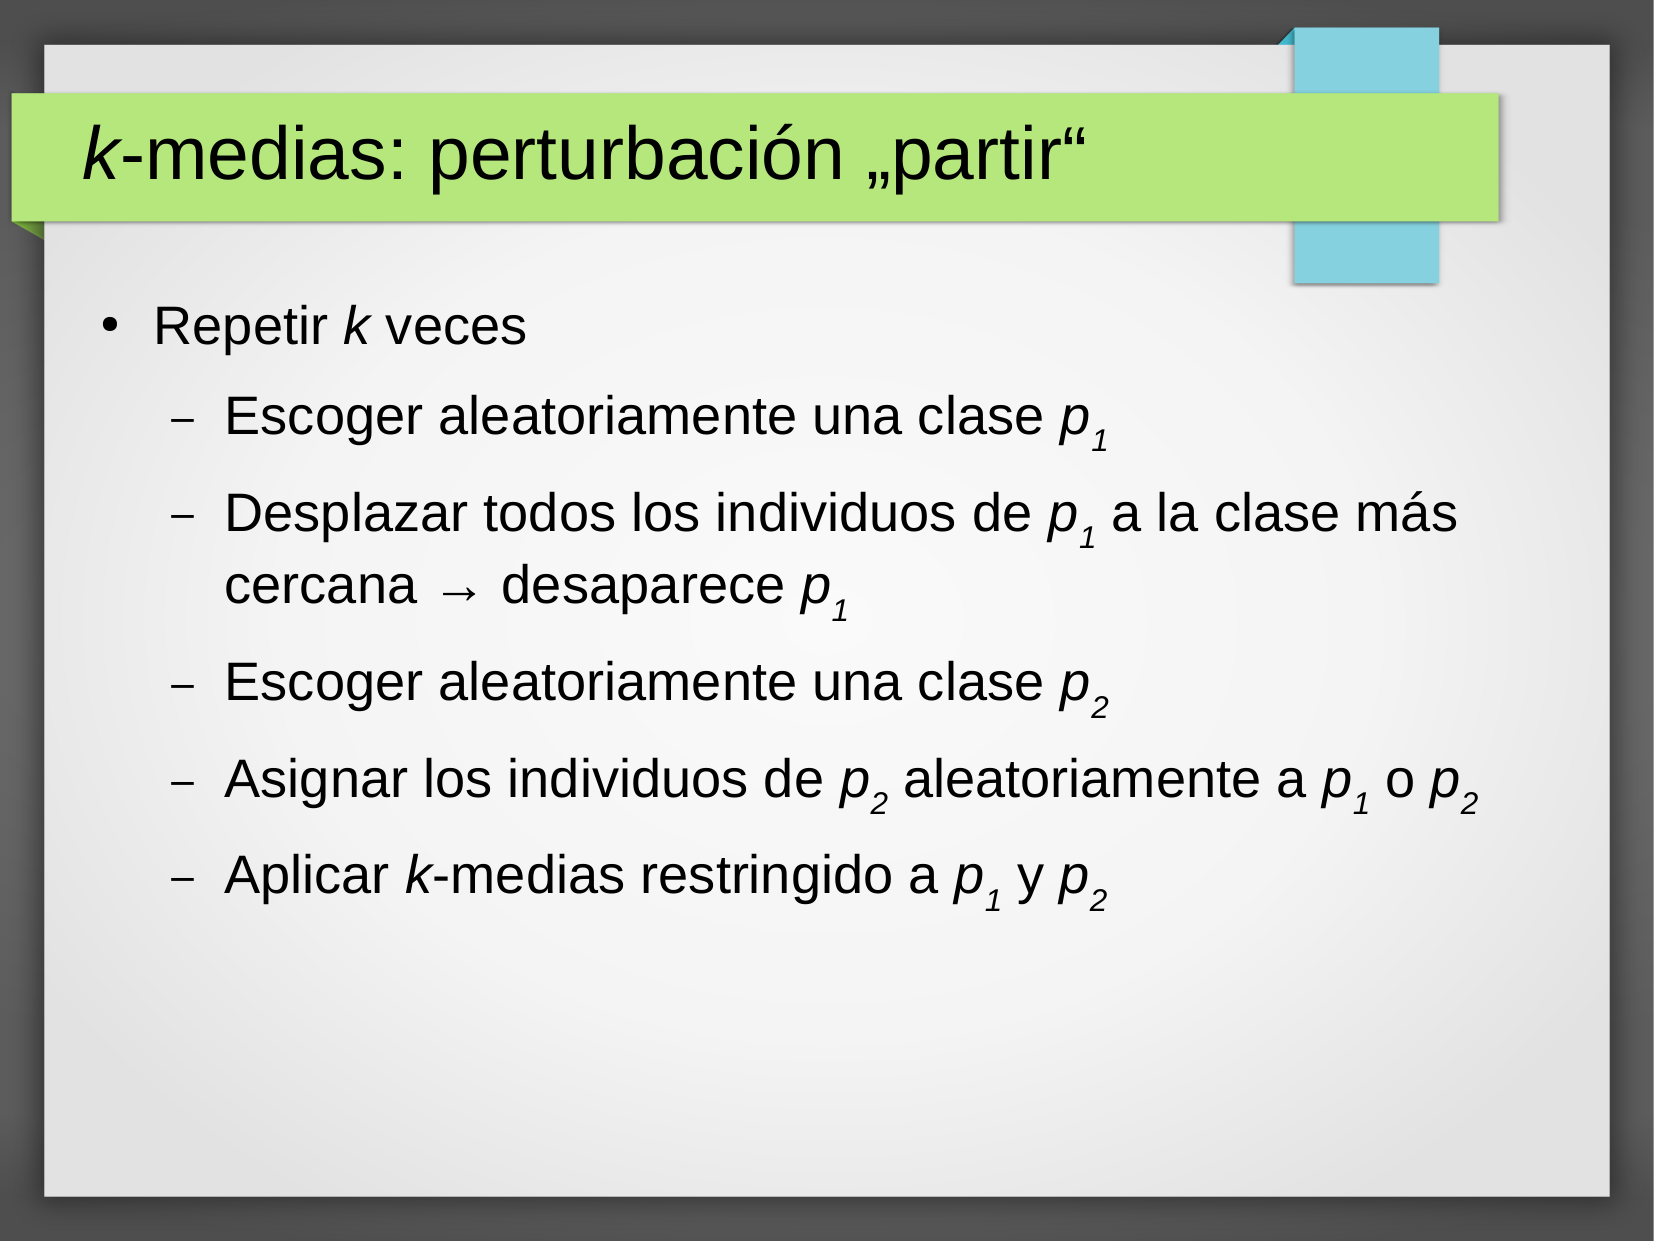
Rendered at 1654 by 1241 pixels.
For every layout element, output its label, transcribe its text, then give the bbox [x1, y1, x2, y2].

title k-medias: perturbación „partir“ [82, 94, 1264, 213]
list Repetir k veces Escoger aleatoriamente una clase p1 Desplazar todos los individuos de p1 a la clase más cercana → desaparece p1 Escoger aleatoriamente una clase p2 Asignar los individuos de p2 aleatoriamente a p1 o p2 Aplicar k-medias restringido a p1 y p2 [82, 295, 1571, 1015]
picture [0, 0, 1654, 1241]
